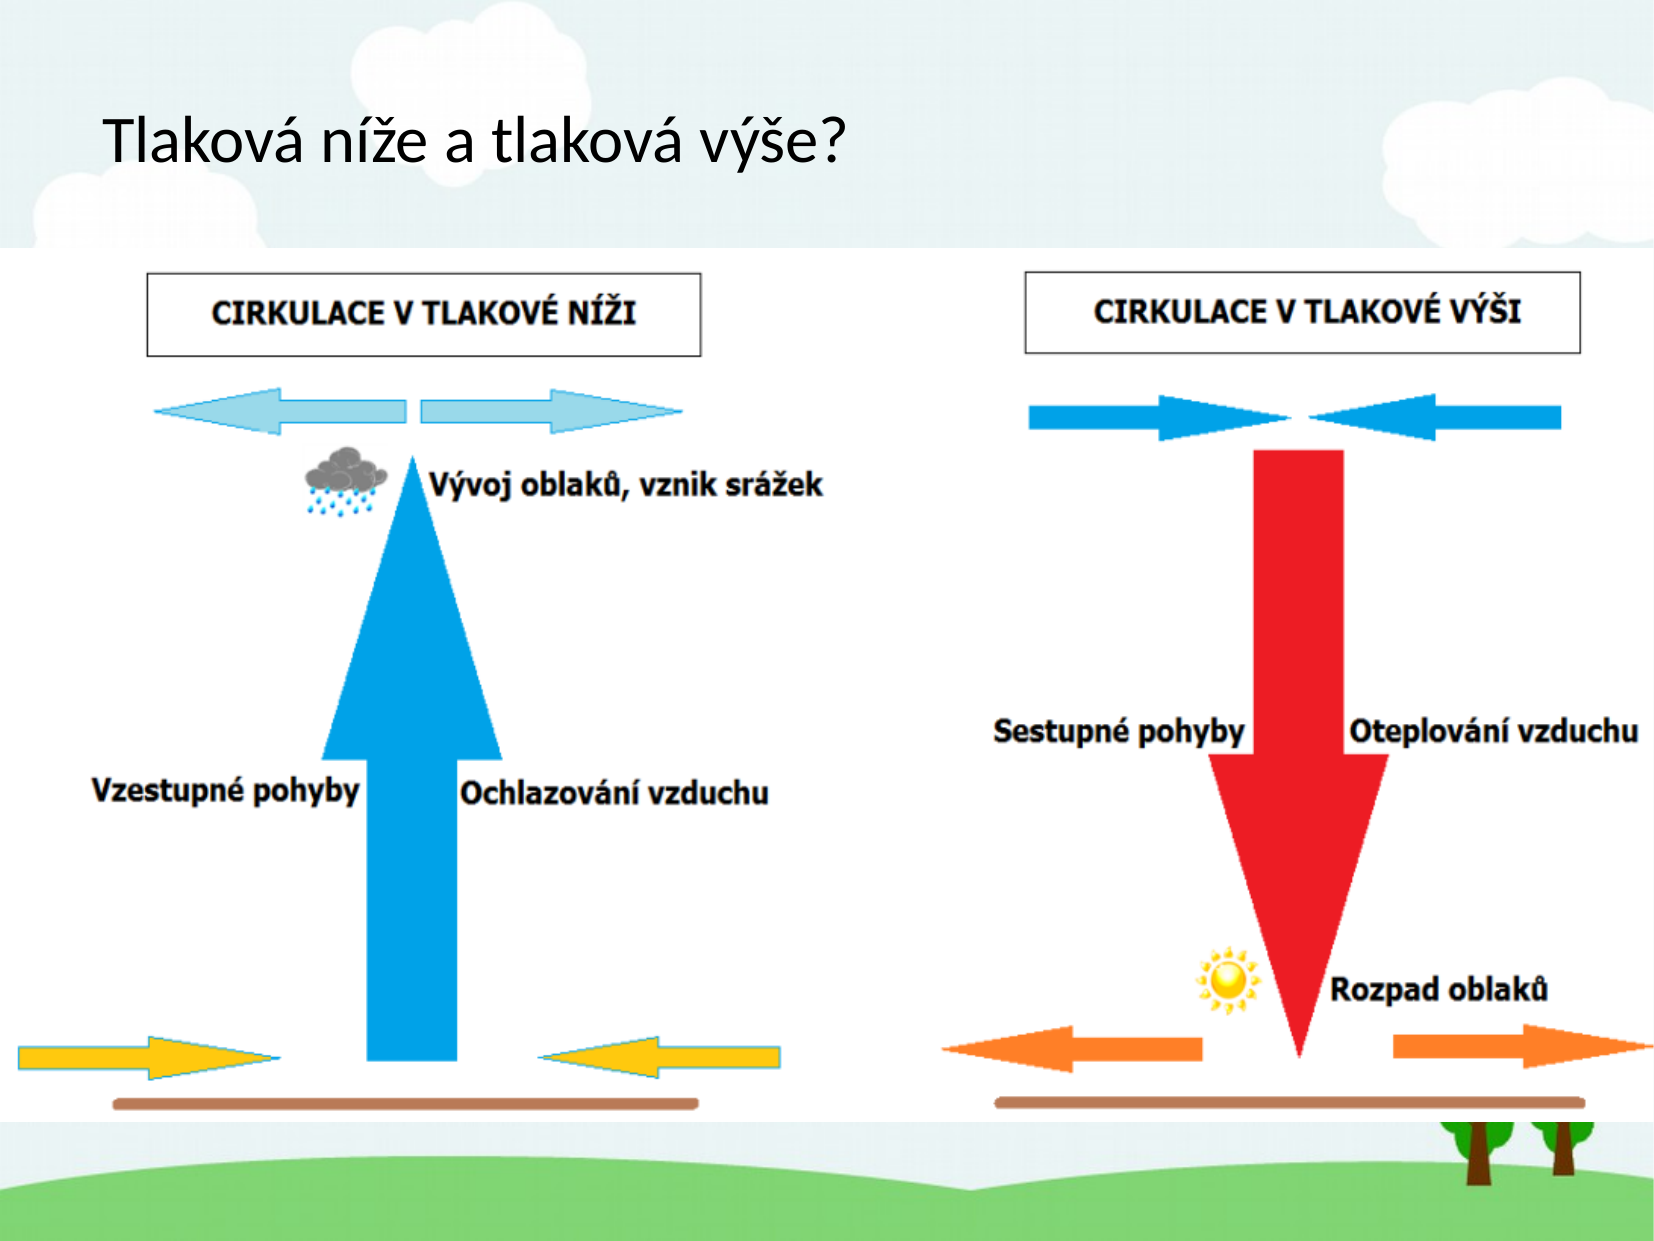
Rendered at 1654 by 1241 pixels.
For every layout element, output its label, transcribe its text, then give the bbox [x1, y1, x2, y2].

text_box Tlaková níže a tlaková výše? [87, 88, 1654, 185]
picture [0, 248, 1654, 1122]
